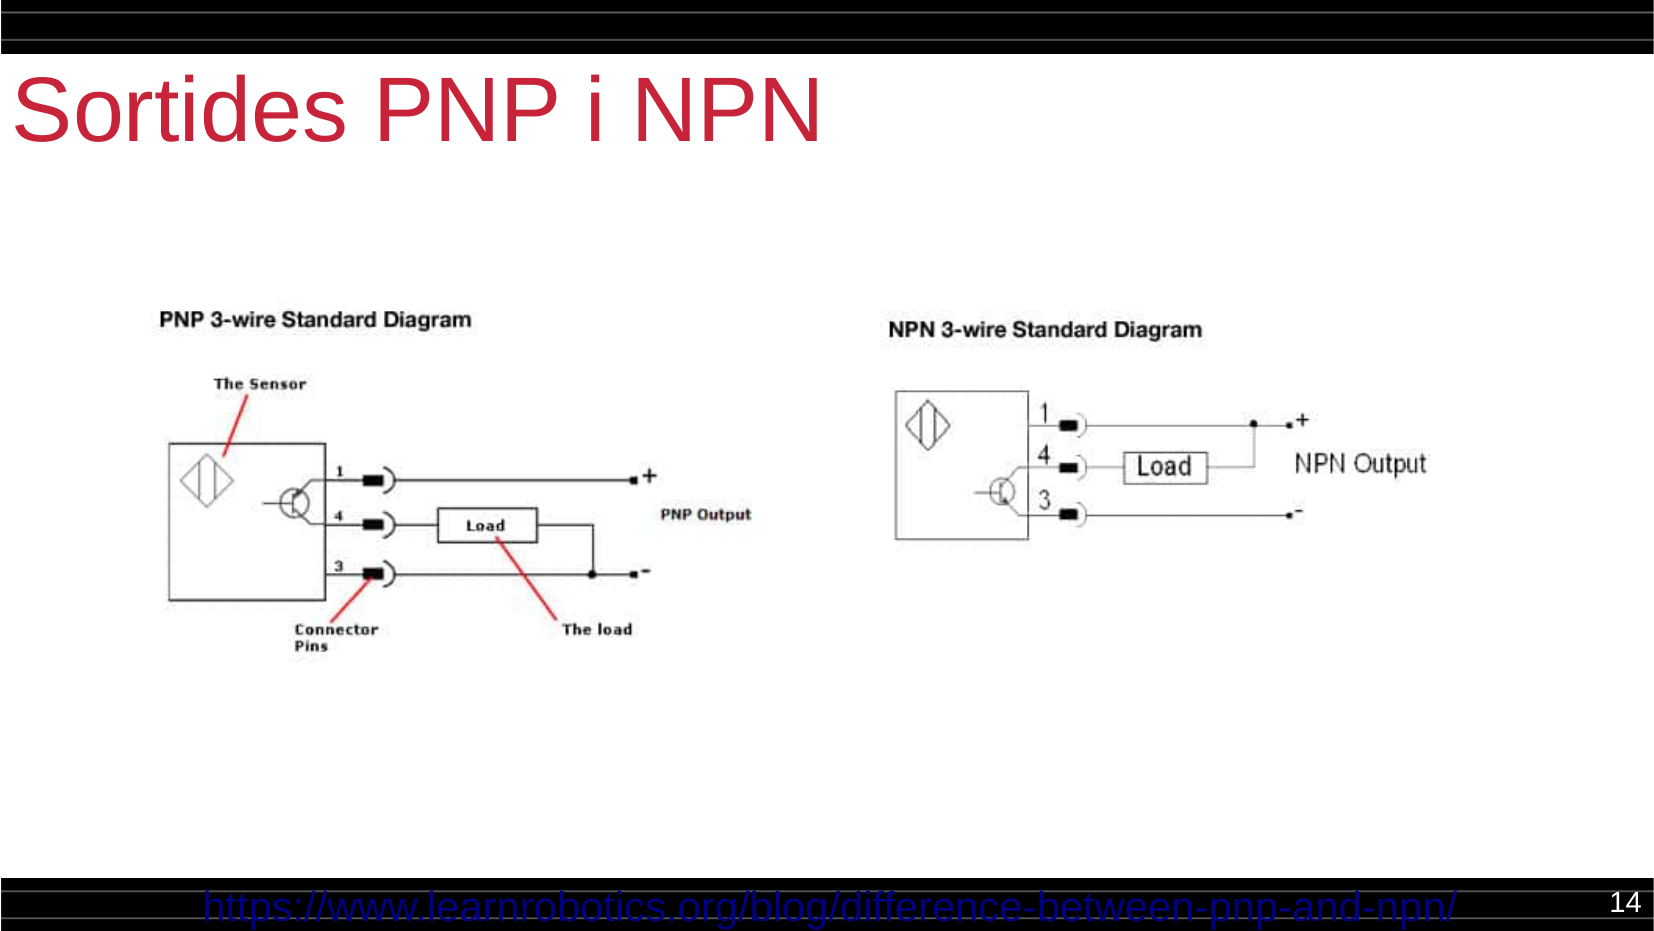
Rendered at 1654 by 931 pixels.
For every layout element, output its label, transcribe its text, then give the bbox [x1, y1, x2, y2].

picture [1, 0, 1654, 54]
picture [1, 878, 187, 931]
picture [1576, 878, 1654, 931]
title Sortides PNP i NPN [11, 32, 1501, 188]
text_box https://www.learnrobotics.org/blog/difference-between-pnp-and-npn/ [187, 876, 1576, 931]
picture [876, 309, 1445, 559]
picture [150, 299, 766, 663]
